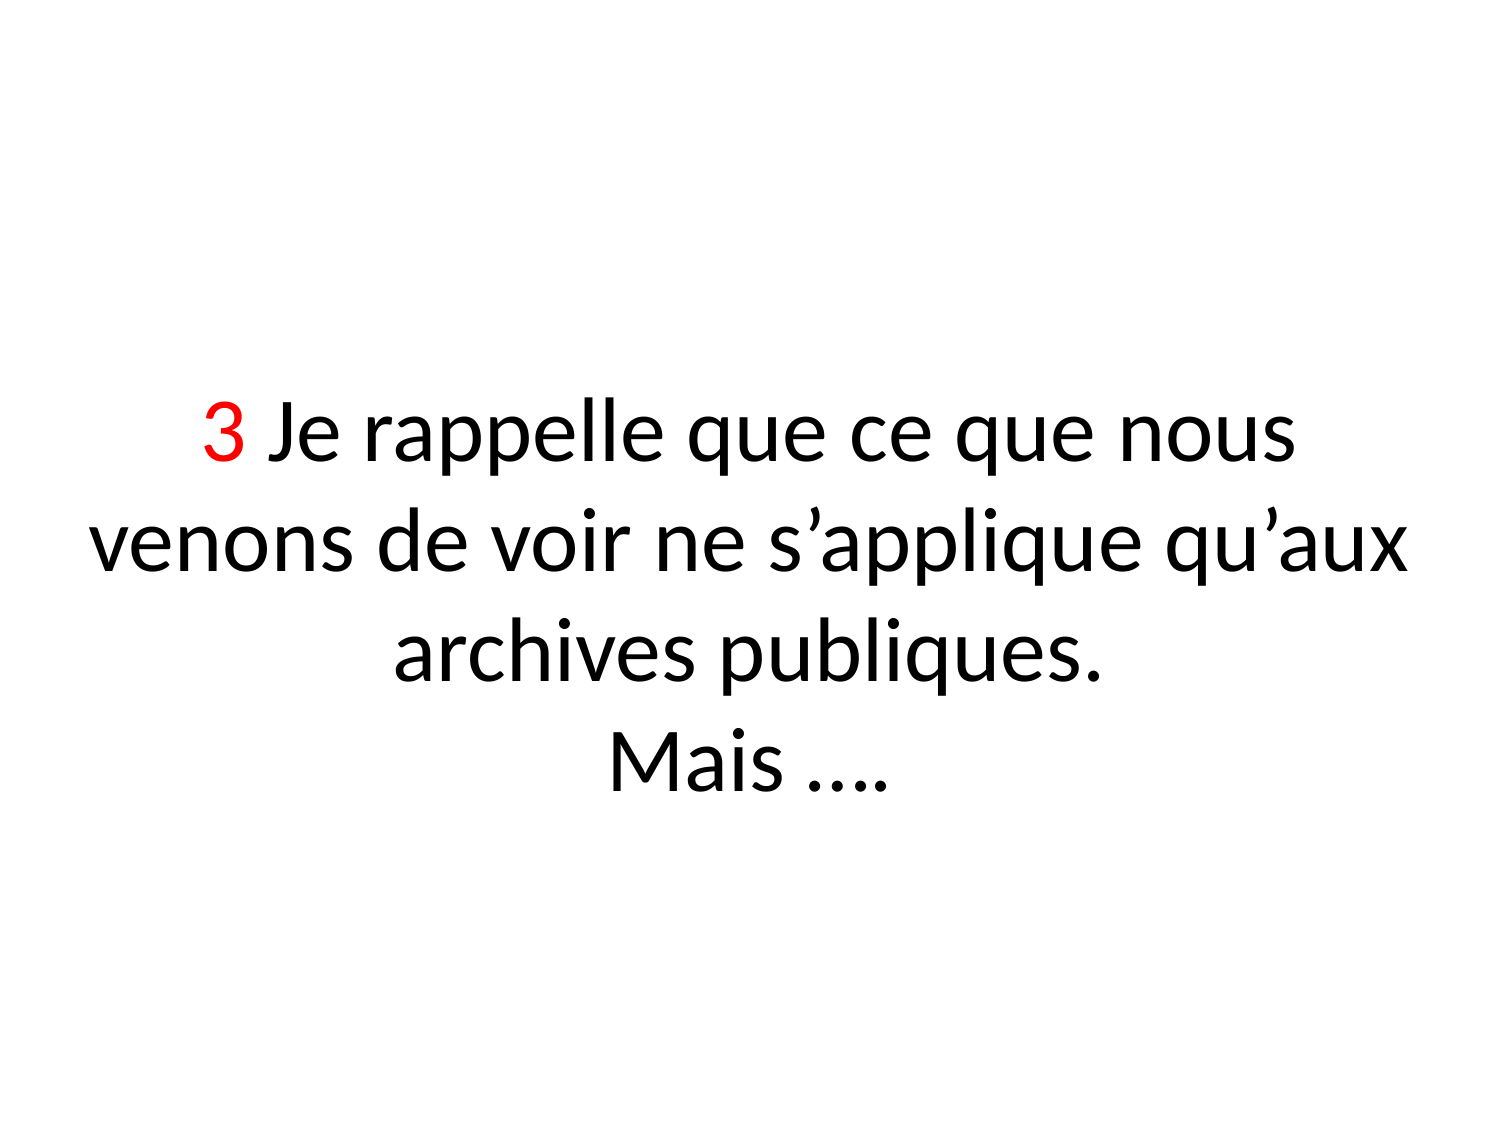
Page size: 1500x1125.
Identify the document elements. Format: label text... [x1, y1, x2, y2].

subtitle 3 Je rappelle que ce que nous venons de voir ne s’applique qu’aux archives publiques. Mais …. [75, 263, 1425, 916]
